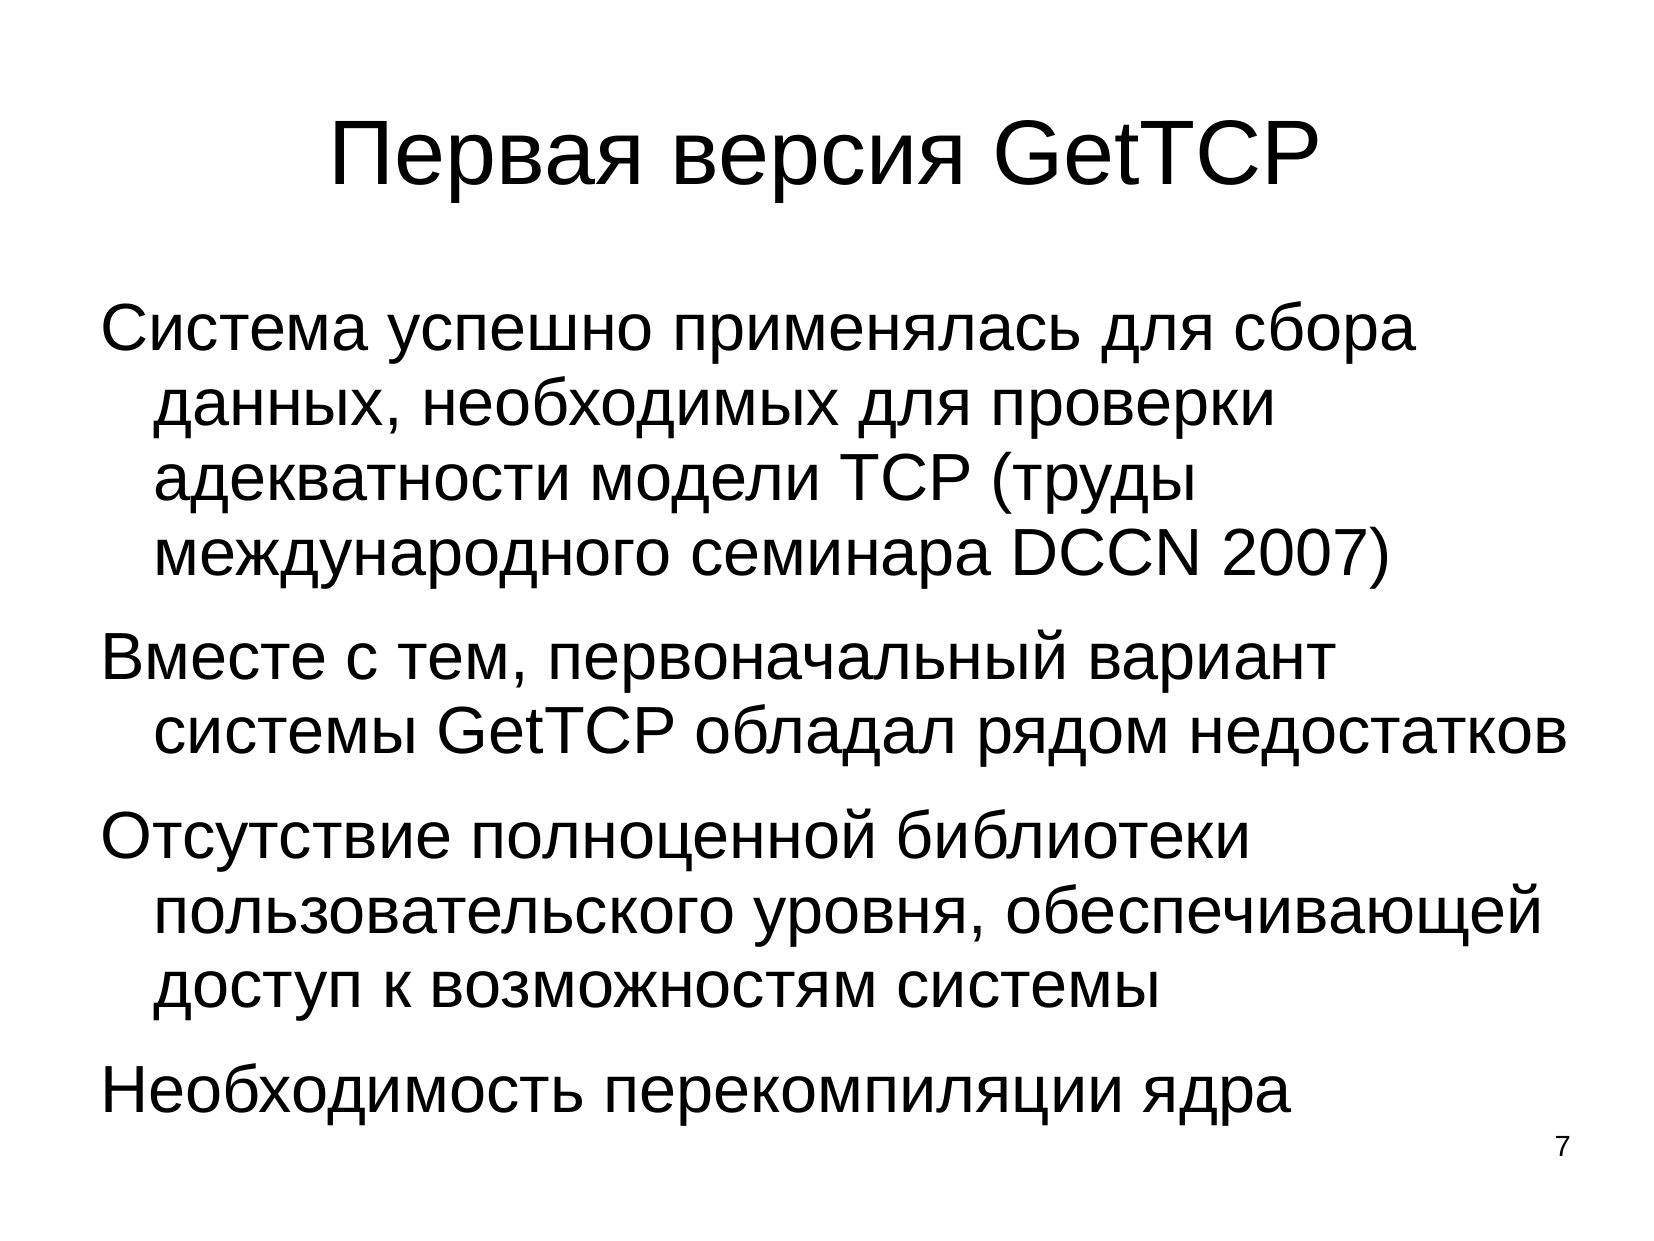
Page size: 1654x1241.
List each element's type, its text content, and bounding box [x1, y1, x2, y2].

title Первая версия GetTCP [82, 56, 1571, 250]
list Система успешно применялась для сбора данных, необходимых для проверки адекватности модели TCP (труды международного семинара DCCN 2007) Вместе с тем, первоначальный вариант системы GetTCP обладал рядом недостатков Отсутствие полноценной библиотеки пользовательского уровня, обеспечивающей доступ к возможностям системы Необходимость перекомпиляции ядра [82, 290, 1571, 1202]
